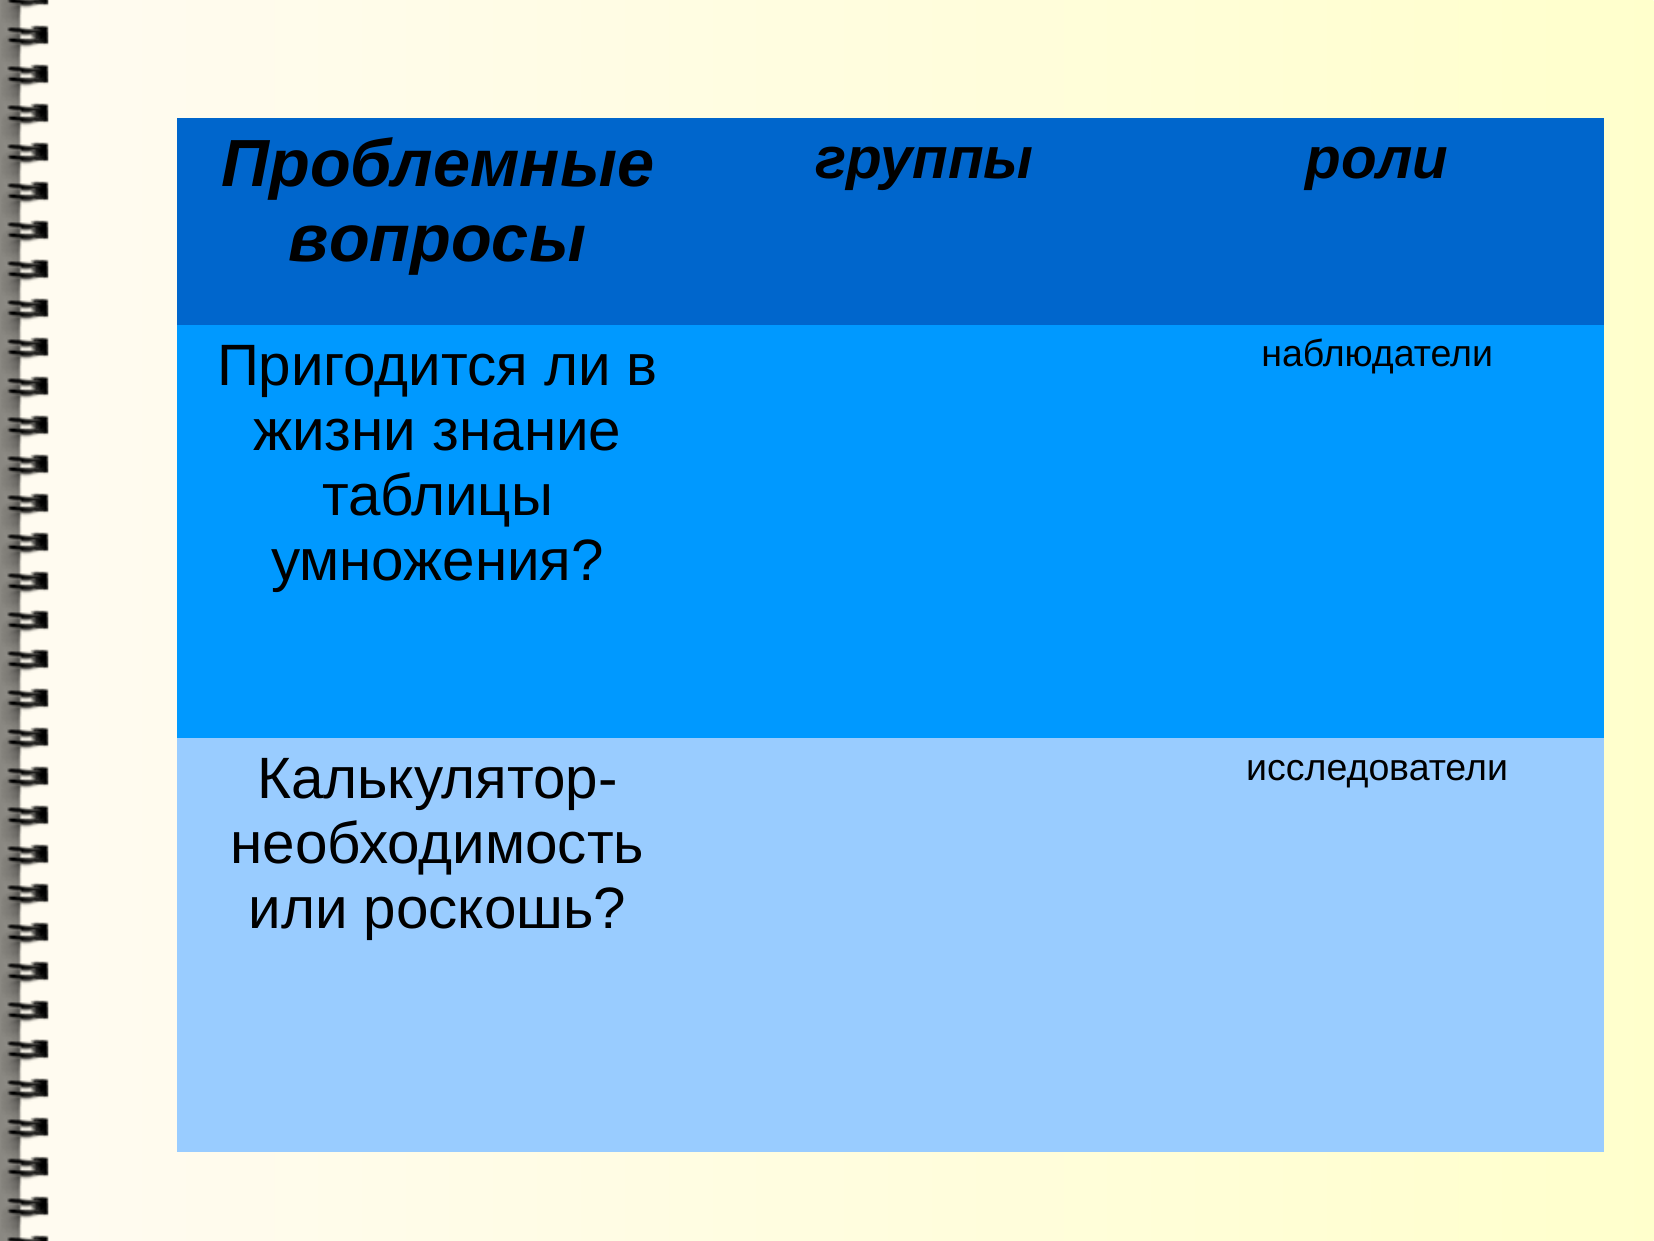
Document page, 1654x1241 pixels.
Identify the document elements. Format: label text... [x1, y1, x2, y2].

table_header Проблемные вопросы [177, 118, 698, 325]
table_cell Калькулятор-необходимость или роскошь? [177, 738, 698, 1152]
table_cell Пригодится ли в жизни знание таблицы умножения? [177, 325, 698, 738]
table_cell [698, 325, 1151, 738]
table_cell наблюдатели [1151, 325, 1604, 738]
table_cell [698, 738, 1151, 1152]
table_header роли [1151, 118, 1604, 325]
table_cell исследователи [1151, 738, 1604, 1152]
table_header группы [698, 118, 1151, 325]
picture [0, 0, 1654, 1241]
